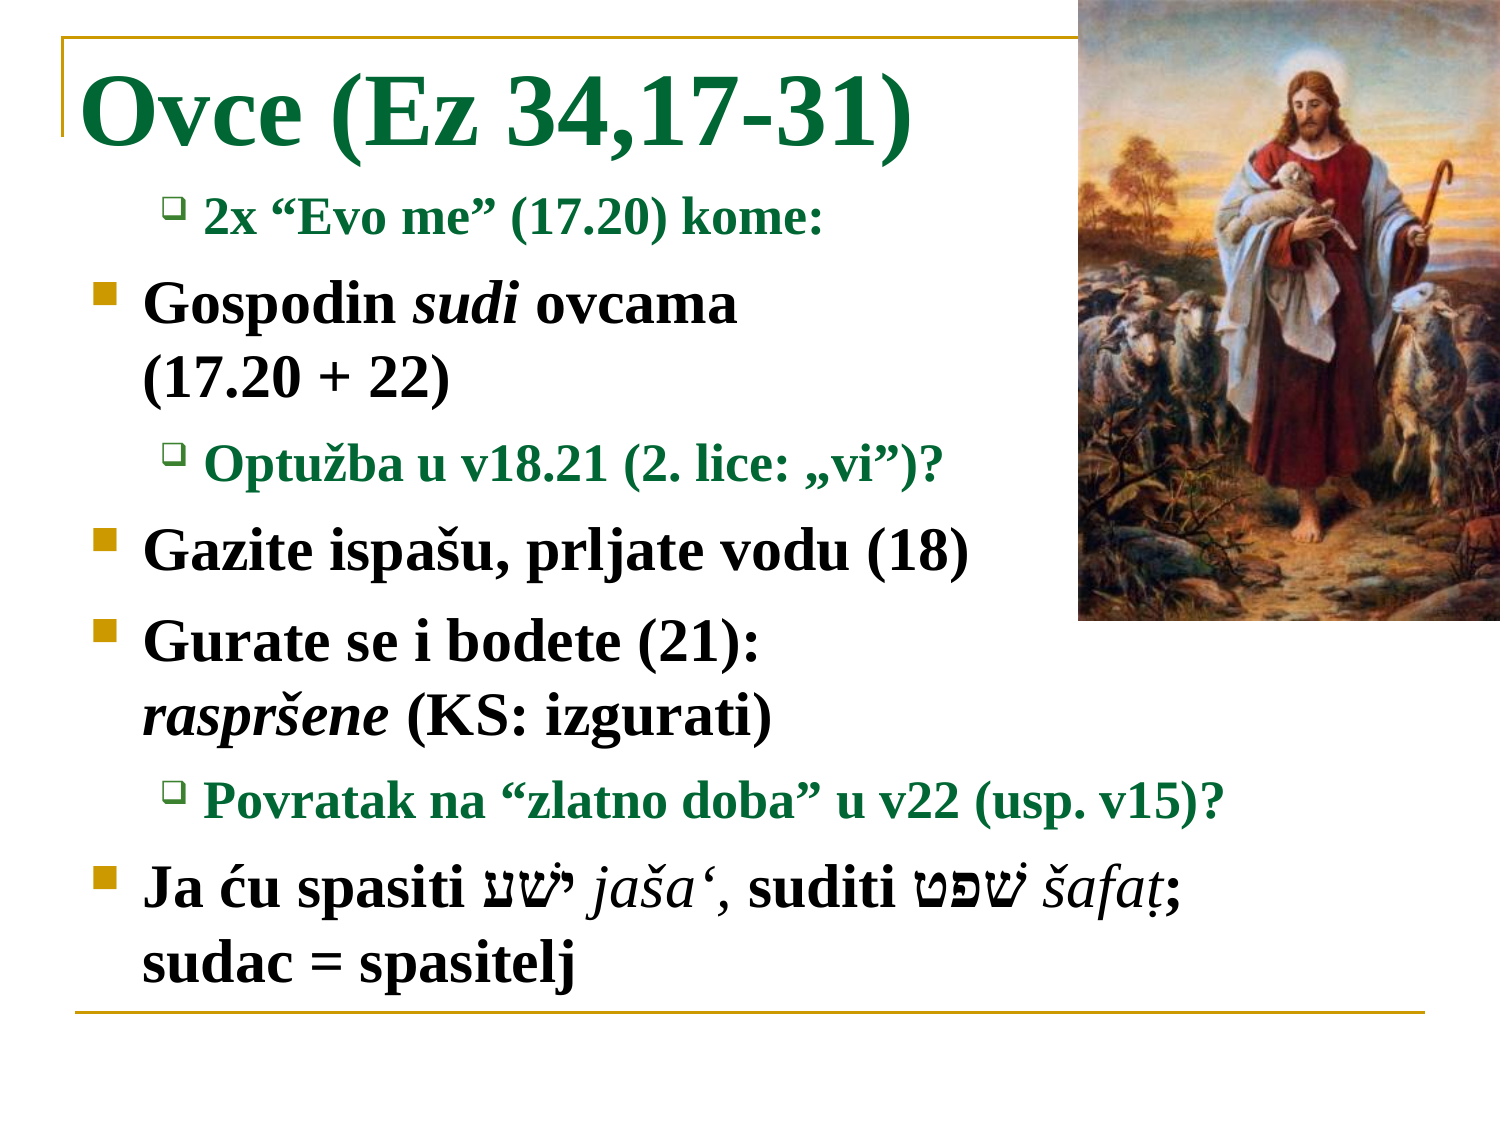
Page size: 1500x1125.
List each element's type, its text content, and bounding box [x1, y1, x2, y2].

title Ovce (Ez 34,17-31) [63, 33, 1078, 221]
picture [1078, 0, 1500, 621]
list 2x “Evo me” (17.20) kome: Gospodin sudi ovcama (17.20 + 22) Optužba u v18.21 (2. lice: „vi”)? Gazite ispašu, prljate vodu (18) Gurate se i bodete (21): raspršene (KS: izgurati) Povratak na “zlatno doba” u v22 (usp. v15)? Ja ću spasiti ישׁע jaša‘, suditi שׁפט šafaṭ; sudac = spasitelj [75, 172, 1500, 1006]
